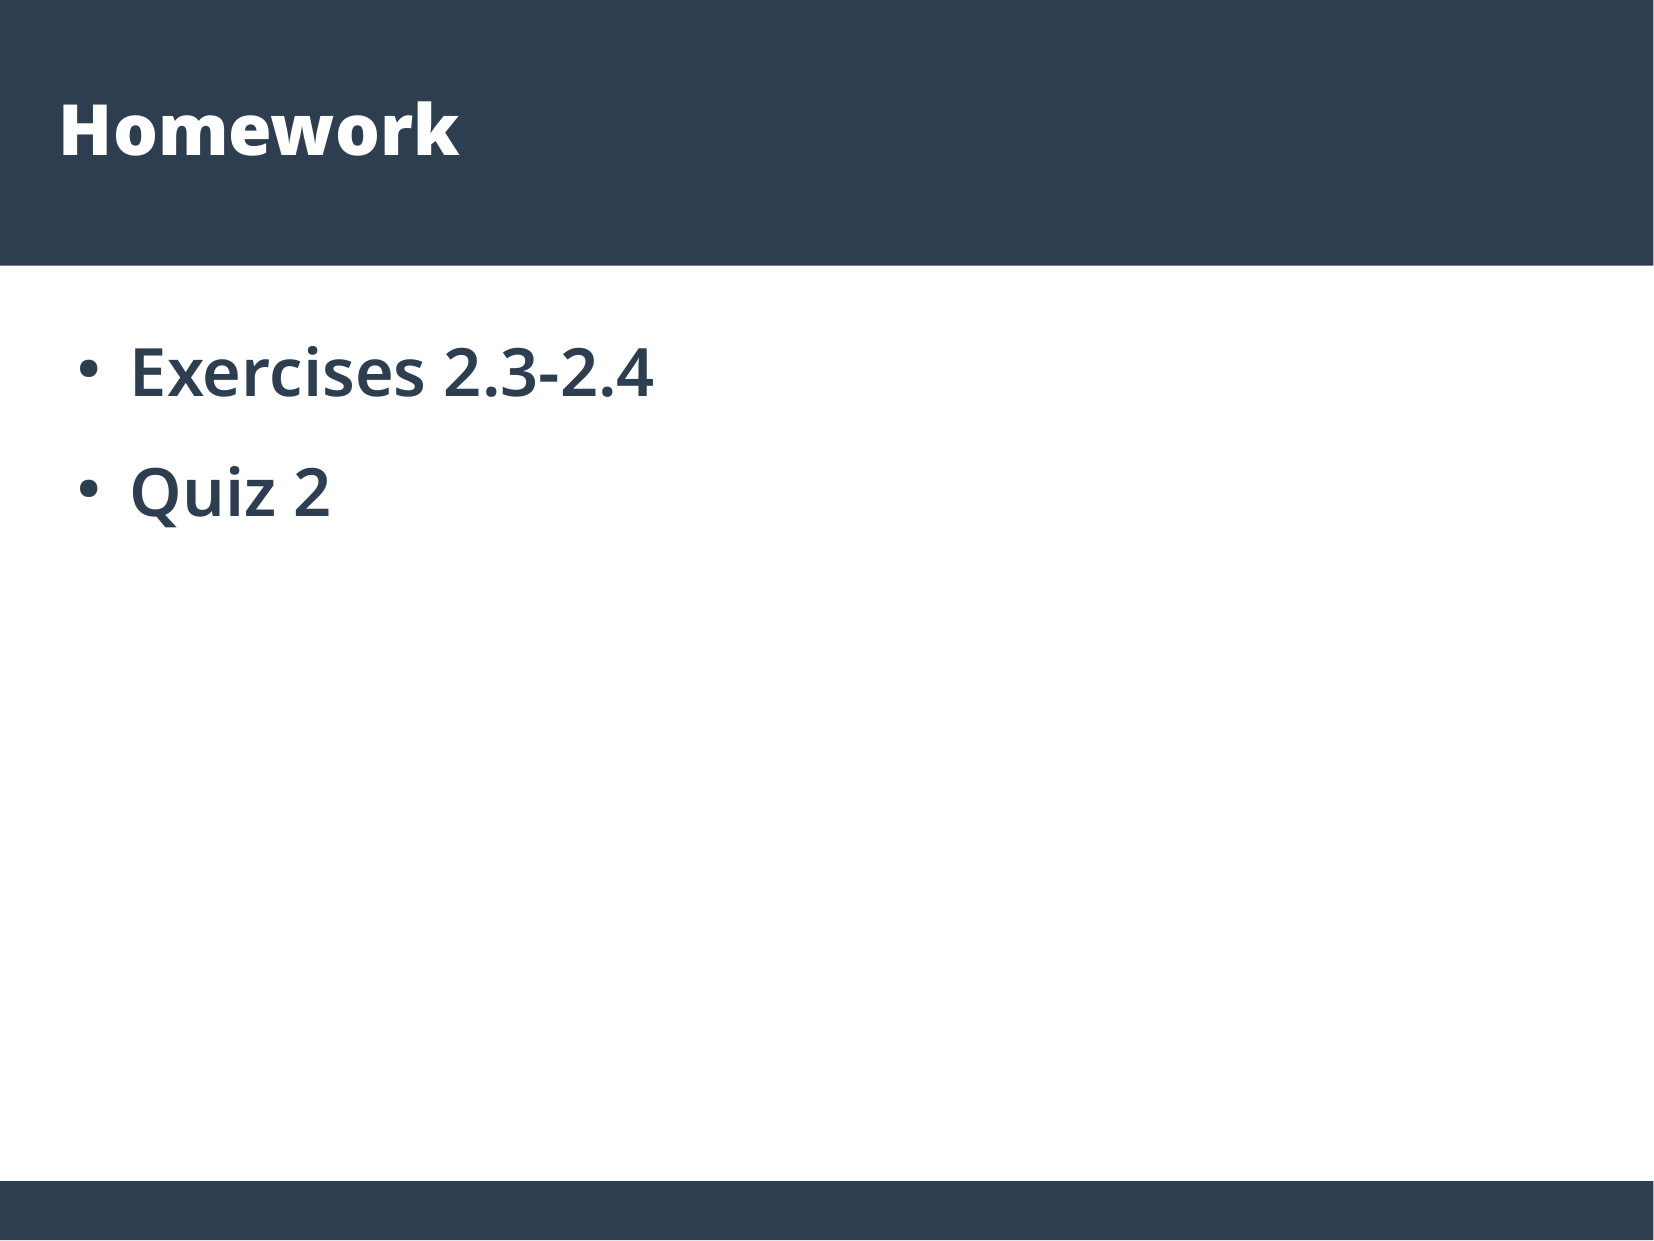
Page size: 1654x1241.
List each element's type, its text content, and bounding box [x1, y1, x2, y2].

title Homework [59, 49, 1595, 207]
list Exercises 2.3-2.4 Quiz 2 [59, 324, 1595, 1152]
